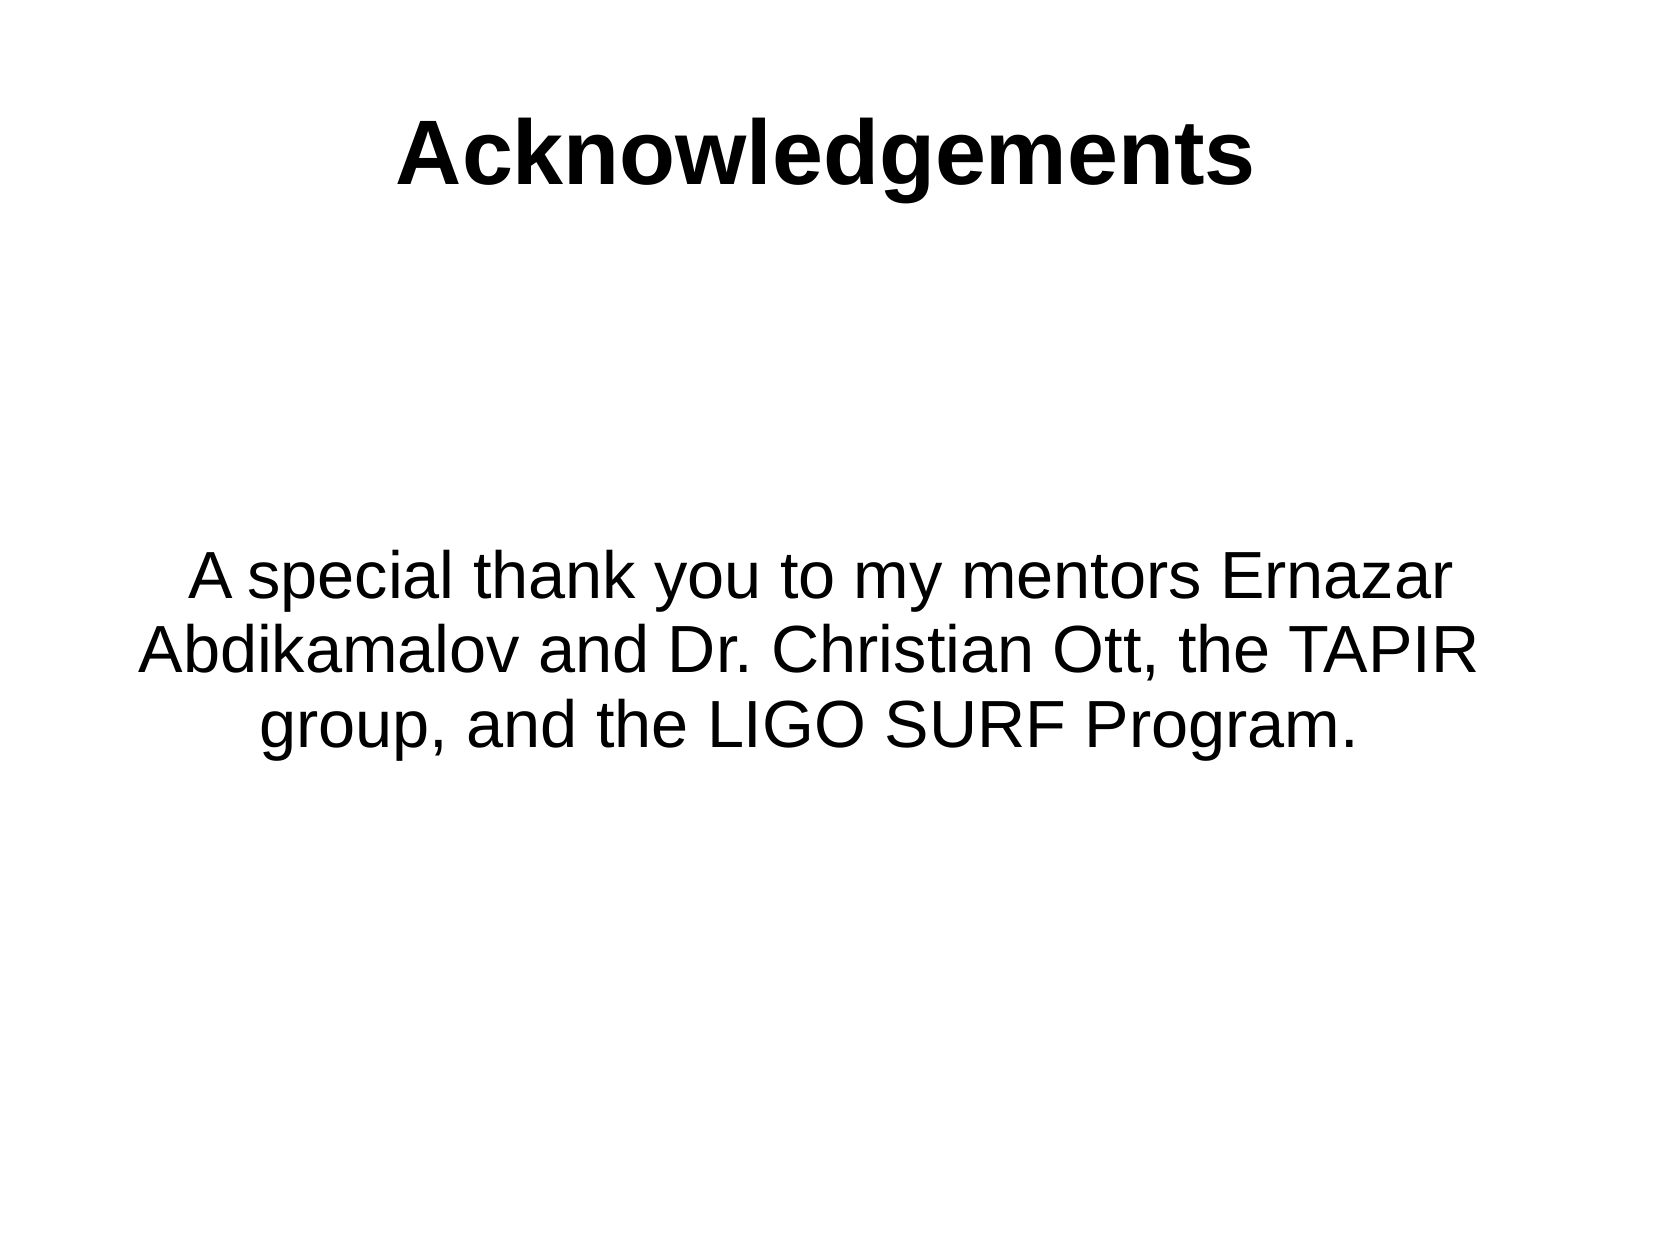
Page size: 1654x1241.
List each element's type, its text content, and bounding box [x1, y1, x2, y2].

title Acknowledgements [82, 49, 1571, 257]
subtitle A special thank you to my mentors Ernazar Abdikamalov and Dr. Christian Ott, the TAPIR group, and the LIGO SURF Program. [82, 290, 1537, 1010]
